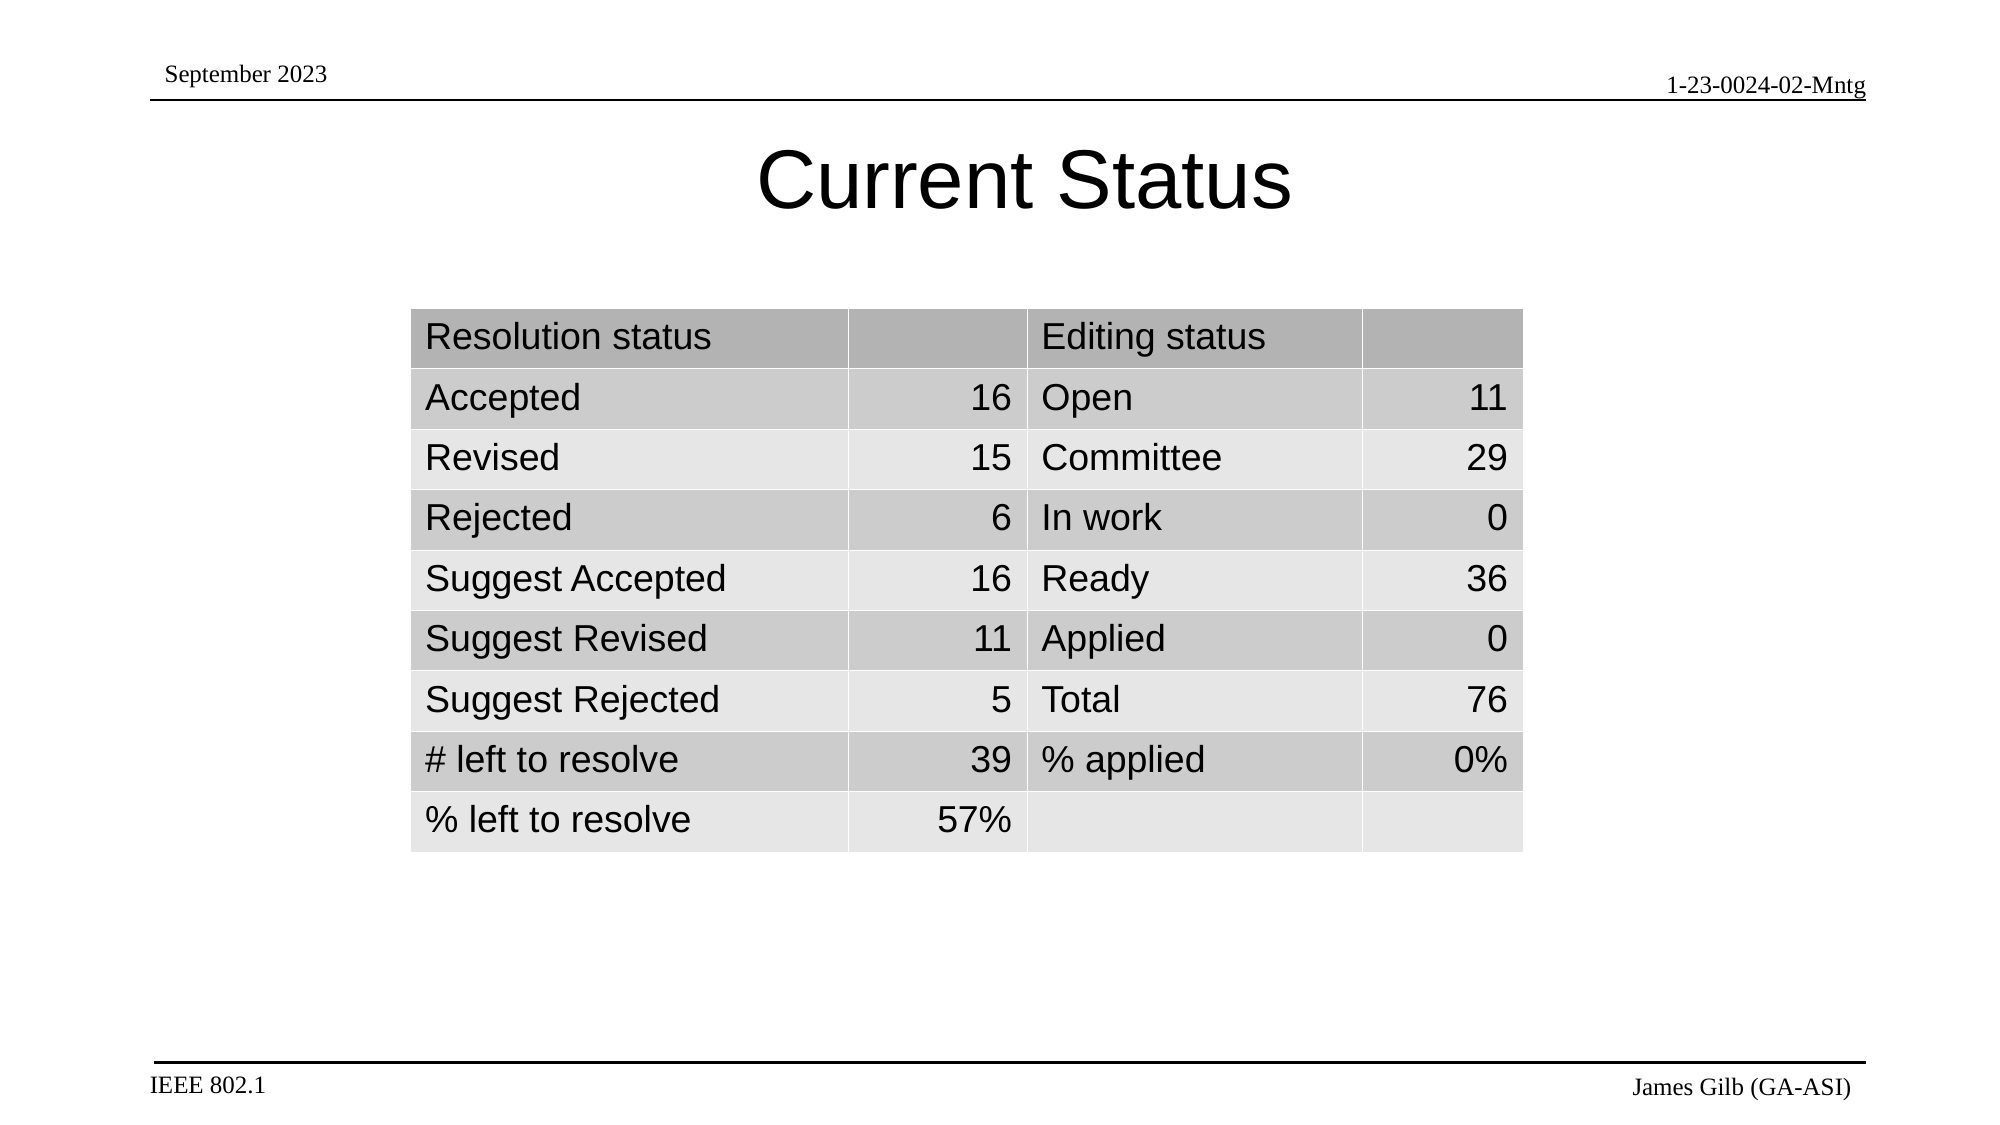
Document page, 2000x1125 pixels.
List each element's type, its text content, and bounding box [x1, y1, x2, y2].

table_cell Ready [1028, 551, 1362, 610]
table_cell Open [1028, 369, 1362, 429]
table_cell Suggest Rejected [411, 671, 848, 731]
table_cell Suggest Accepted [411, 551, 848, 610]
table_cell 57% [849, 792, 1027, 852]
table_cell Committee [1028, 430, 1362, 489]
table_header Resolution status [411, 309, 848, 368]
table_header Editing status [1028, 309, 1362, 368]
table_cell 11 [1363, 369, 1523, 429]
table_cell # left to resolve [411, 732, 848, 791]
table_header [849, 309, 1027, 368]
table_cell [1028, 792, 1362, 852]
table_header [1363, 309, 1523, 368]
table_cell % left to resolve [411, 792, 848, 852]
table_cell Revised [411, 430, 848, 489]
table_cell 0 [1363, 611, 1523, 670]
table_cell 15 [849, 430, 1027, 489]
table_cell 16 [849, 369, 1027, 429]
table_cell Total [1028, 671, 1362, 731]
table_cell 39 [849, 732, 1027, 791]
table_cell 76 [1363, 671, 1523, 731]
table_cell 6 [849, 490, 1027, 550]
table_cell 0% [1363, 732, 1523, 791]
table_cell In work [1028, 490, 1362, 550]
table_cell 16 [849, 551, 1027, 610]
table_cell 29 [1363, 430, 1523, 489]
table_cell Applied [1028, 611, 1362, 670]
title Current Status [149, 112, 1900, 238]
table_cell % applied [1028, 732, 1362, 791]
table_cell [1363, 792, 1523, 852]
table_cell Accepted [411, 369, 848, 429]
table_cell Rejected [411, 490, 848, 550]
table_cell 36 [1363, 551, 1523, 610]
table_cell 0 [1363, 490, 1523, 550]
table_cell 5 [849, 671, 1027, 731]
table_cell 11 [849, 611, 1027, 670]
table_cell Suggest Revised [411, 611, 848, 670]
